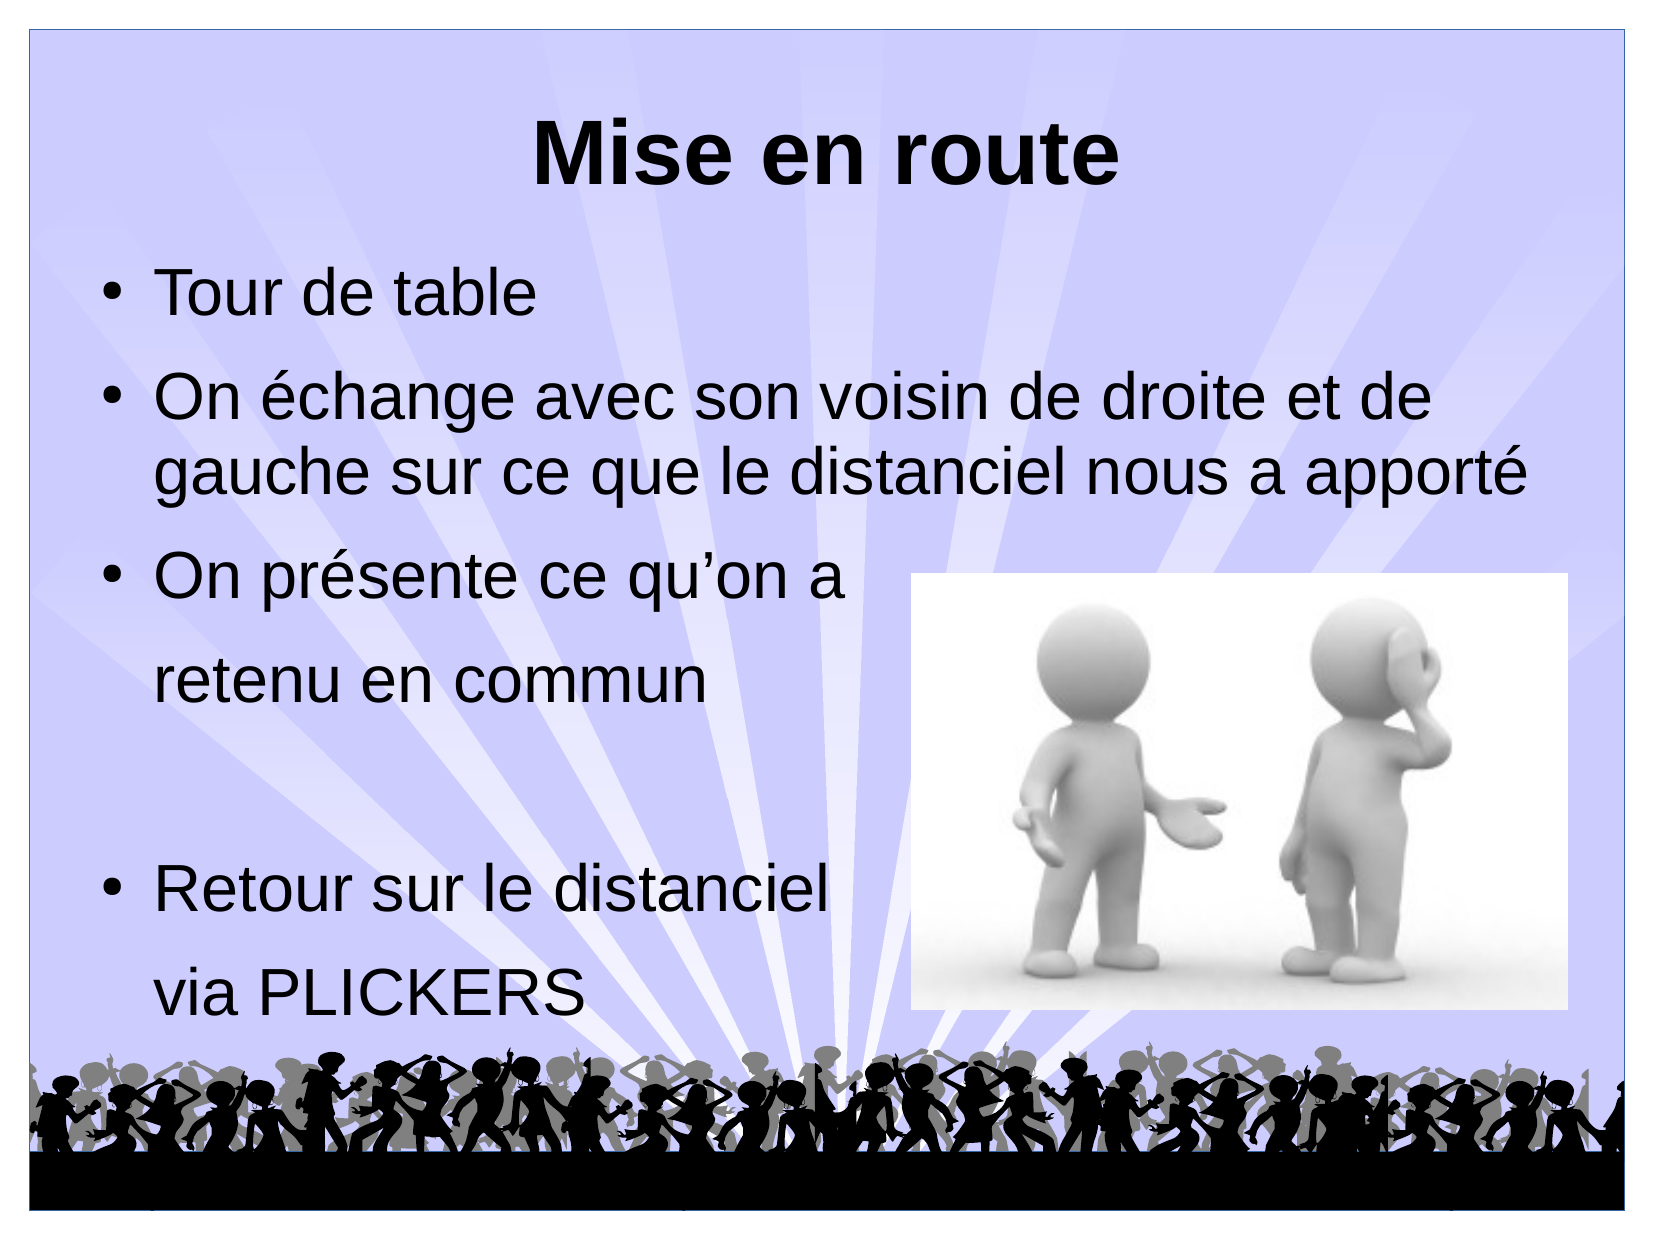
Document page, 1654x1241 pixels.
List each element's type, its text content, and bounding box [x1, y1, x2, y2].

picture [911, 573, 1568, 1010]
title Mise en route [82, 49, 1571, 254]
list Tour de table On échange avec son voisin de droite et de gauche sur ce que le distanciel nous a apporté On présente ce qu’on a retenu en commun Retour sur le distanciel via PLICKERS [82, 254, 1607, 1031]
